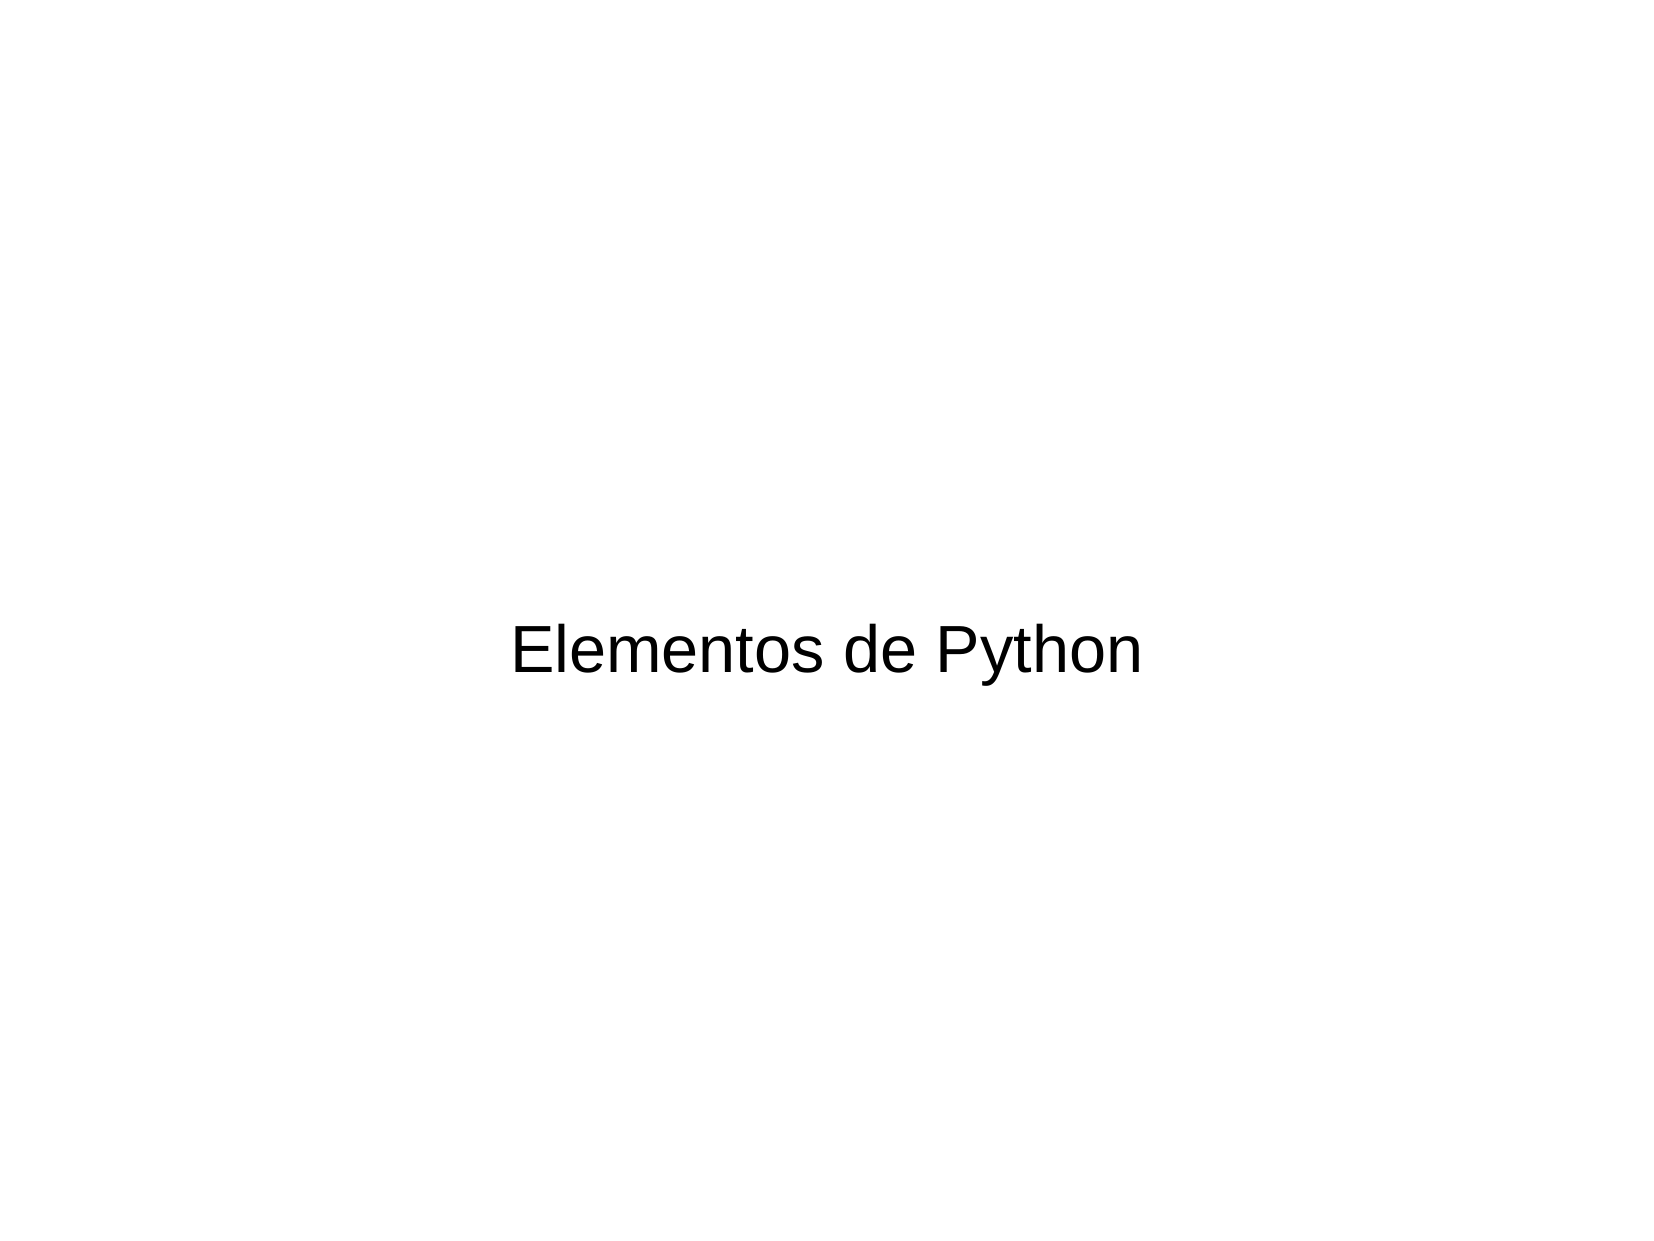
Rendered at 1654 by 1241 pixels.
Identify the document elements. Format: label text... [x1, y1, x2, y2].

subtitle Elementos de Python [82, 290, 1571, 1010]
